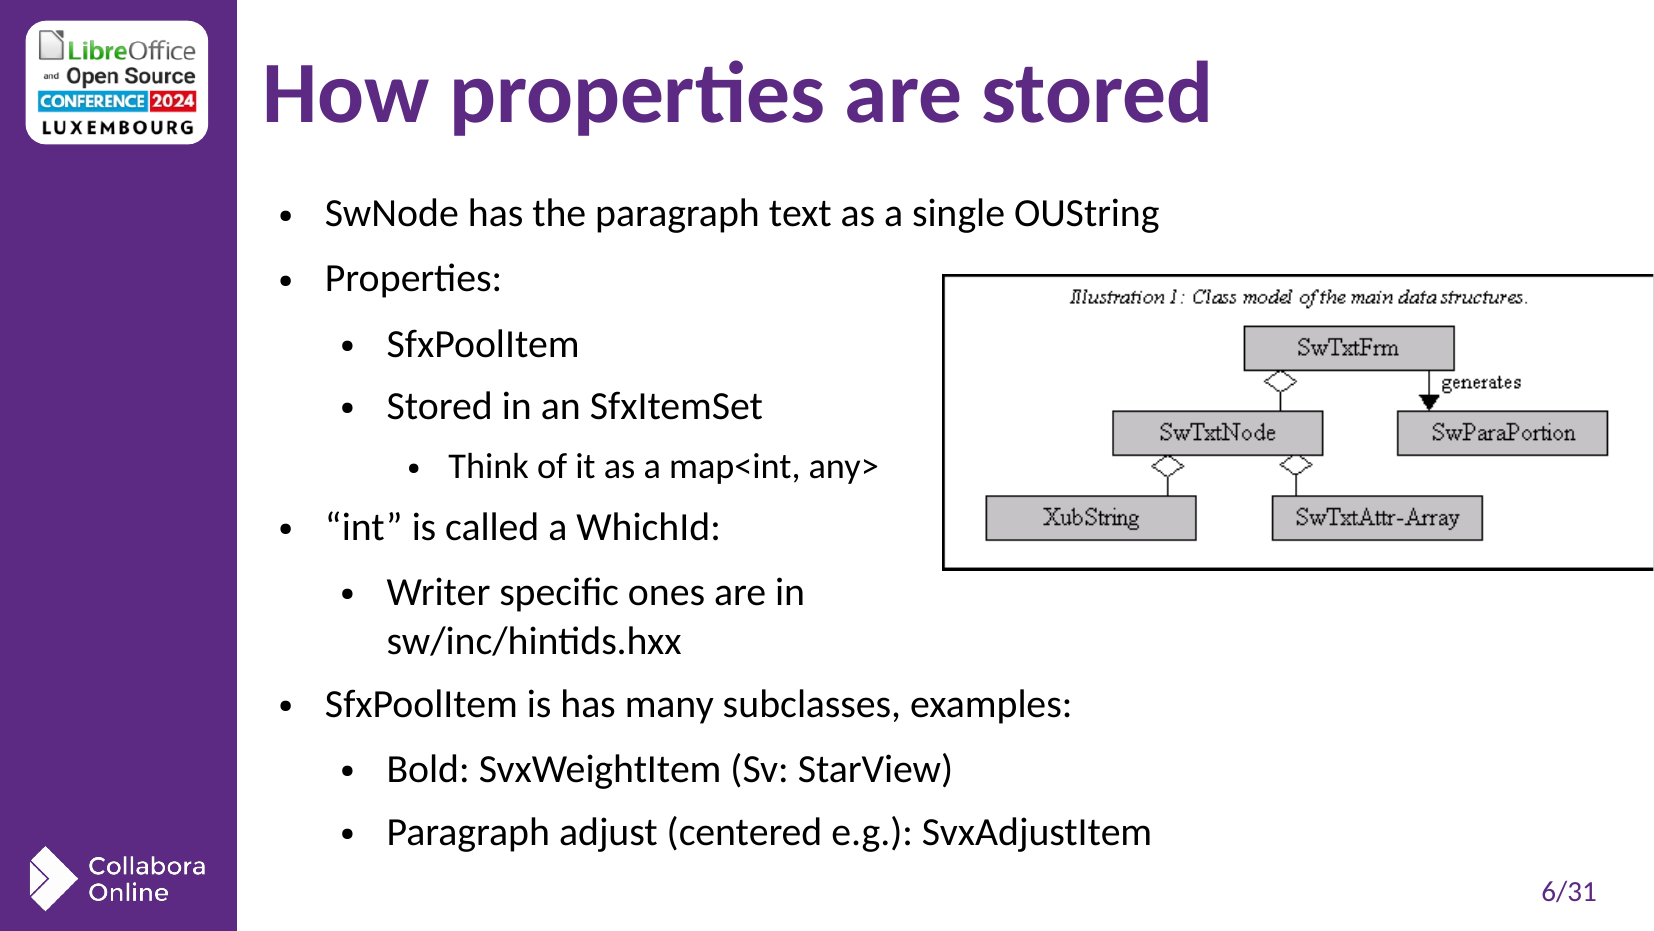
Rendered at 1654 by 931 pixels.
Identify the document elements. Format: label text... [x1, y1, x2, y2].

list SwNode has the paragraph text as a single OUString Properties: SfxPoolItem Stored in an SfxItemSet Think of it as a map<int, any> “int” is called a WhichId: Writer specific ones are in sw/inc/hintids.hxx SfxPoolItem is has many subclasses, examples: Bold: SvxWeightItem (Sv: StarView) Paragraph adjust (centered e.g.): SvxAdjustItem [263, 187, 1605, 856]
picture [34, 26, 200, 139]
picture [25, 841, 209, 916]
title How properties are stored [262, 13, 1644, 145]
picture [942, 274, 1654, 571]
